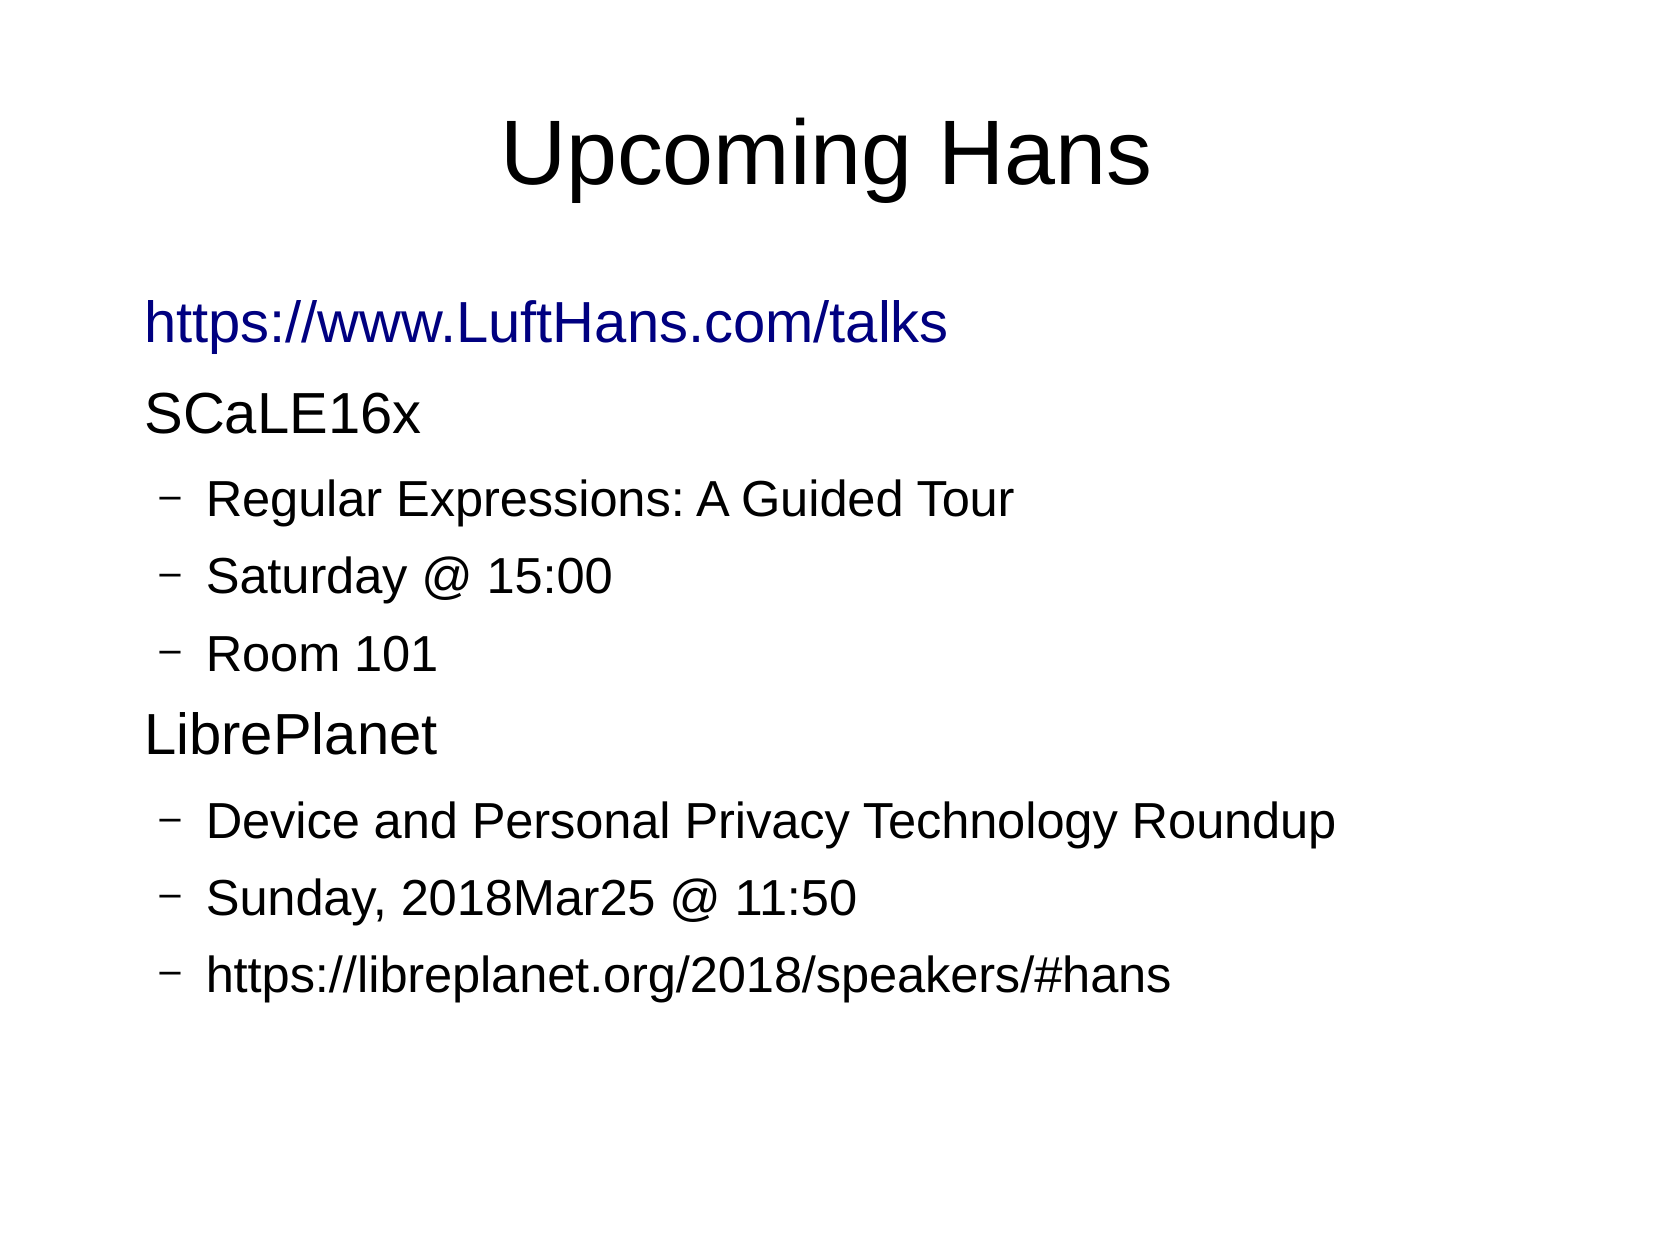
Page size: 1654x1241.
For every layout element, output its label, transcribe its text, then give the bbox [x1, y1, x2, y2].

title Upcoming Hans [82, 49, 1571, 257]
list https://www.LuftHans.com/talks SCaLE16x Regular Expressions: A Guided Tour Saturday @ 15:00 Room 101 LibrePlanet Device and Personal Privacy Technology Roundup Sunday, 2018Mar25 @ 11:50 https://libreplanet.org/2018/speakers/#hans [82, 290, 1538, 1010]
